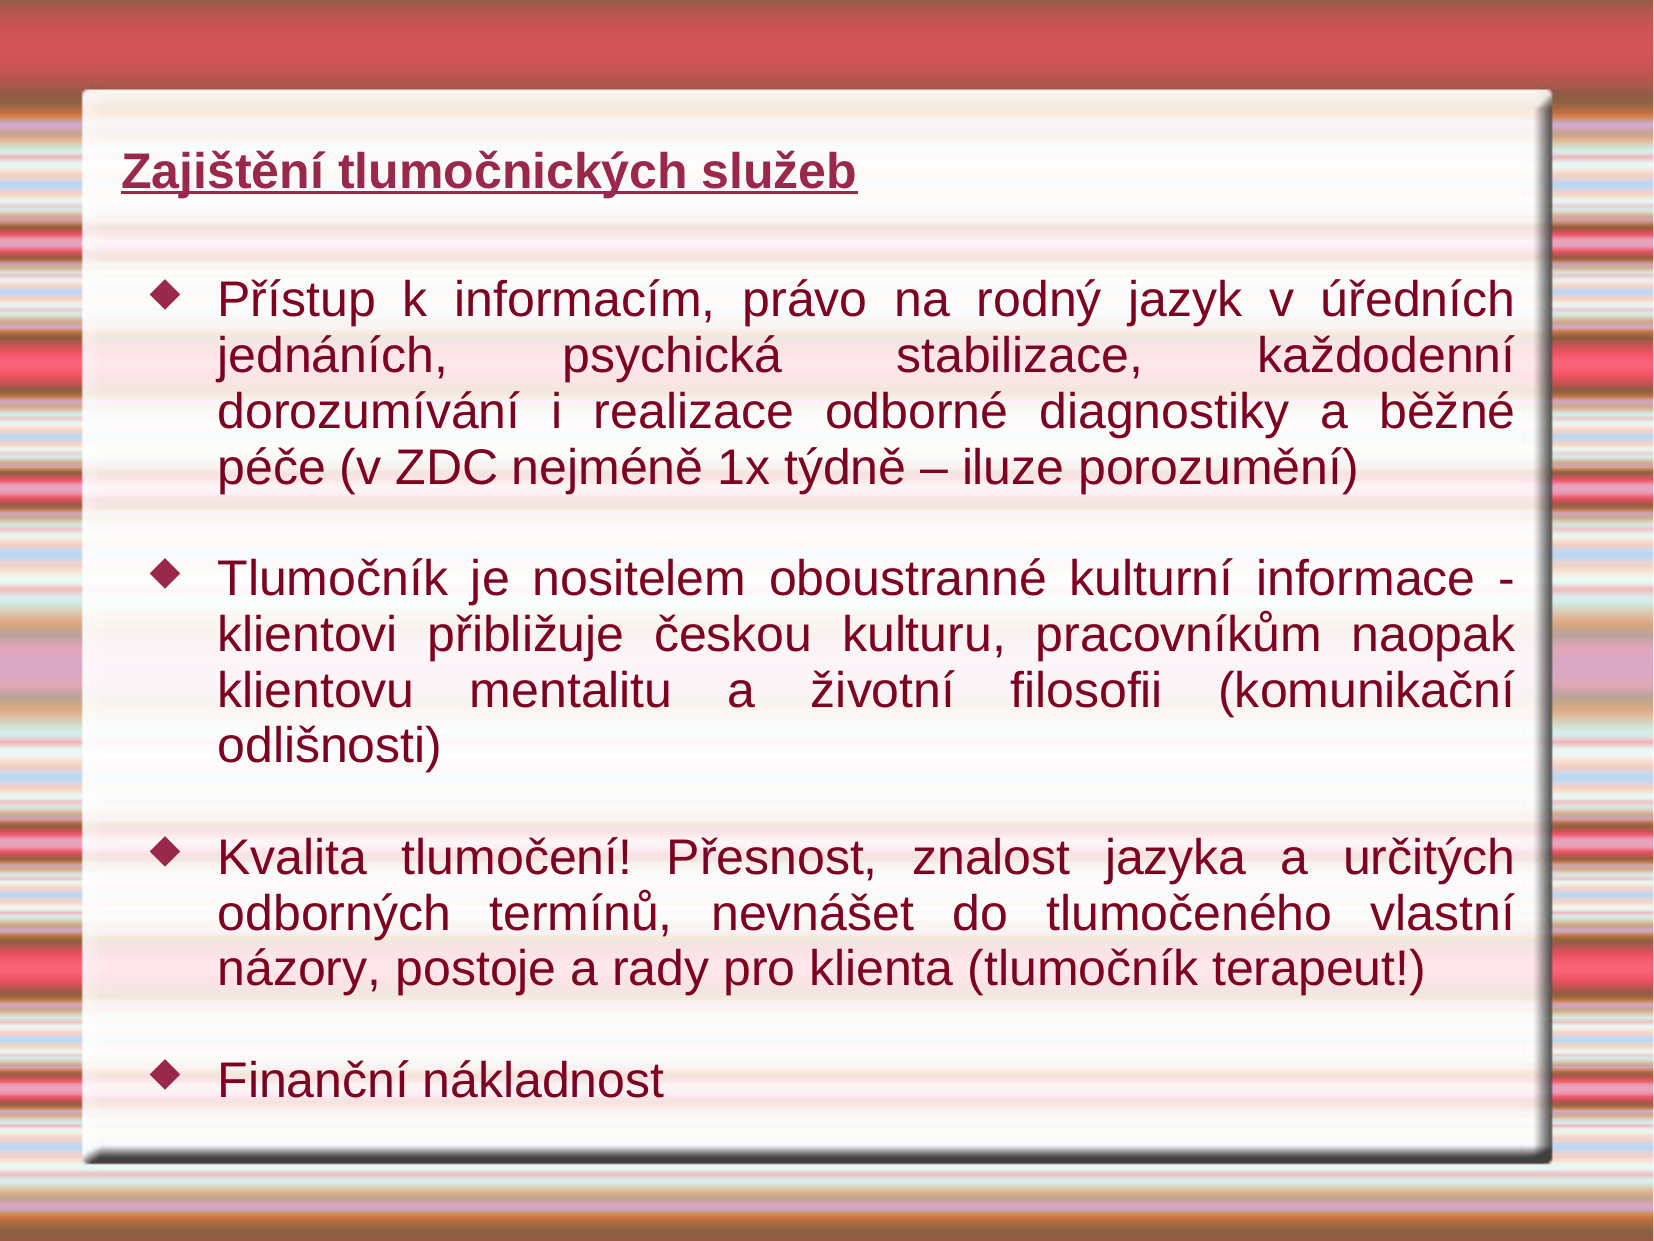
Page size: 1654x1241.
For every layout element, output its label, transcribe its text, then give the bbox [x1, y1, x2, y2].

list Přístup k informacím, právo na rodný jazyk v úředních jednáních, psychická stabilizace, každodenní dorozumívání i realizace odborné diagnostiky a běžné péče (v ZDC nejméně 1x týdně – iluze porozumění) Tlumočník je nositelem oboustranné kulturní informace - klientovi přibližuje českou kulturu, pracovníkům naopak klientovu mentalitu a životní filosofii (komunikační odlišnosti) Kvalita tlumočení! Přesnost, znalost jazyka a určitých odborných termínů, nevnášet do tlumočeného vlastní názory, postoje a rady pro klienta (tlumočník terapeut!) Finanční nákladnost [134, 271, 1516, 1132]
title Zajištění tlumočnických služeb [121, 50, 1534, 237]
picture [0, 0, 1654, 1241]
